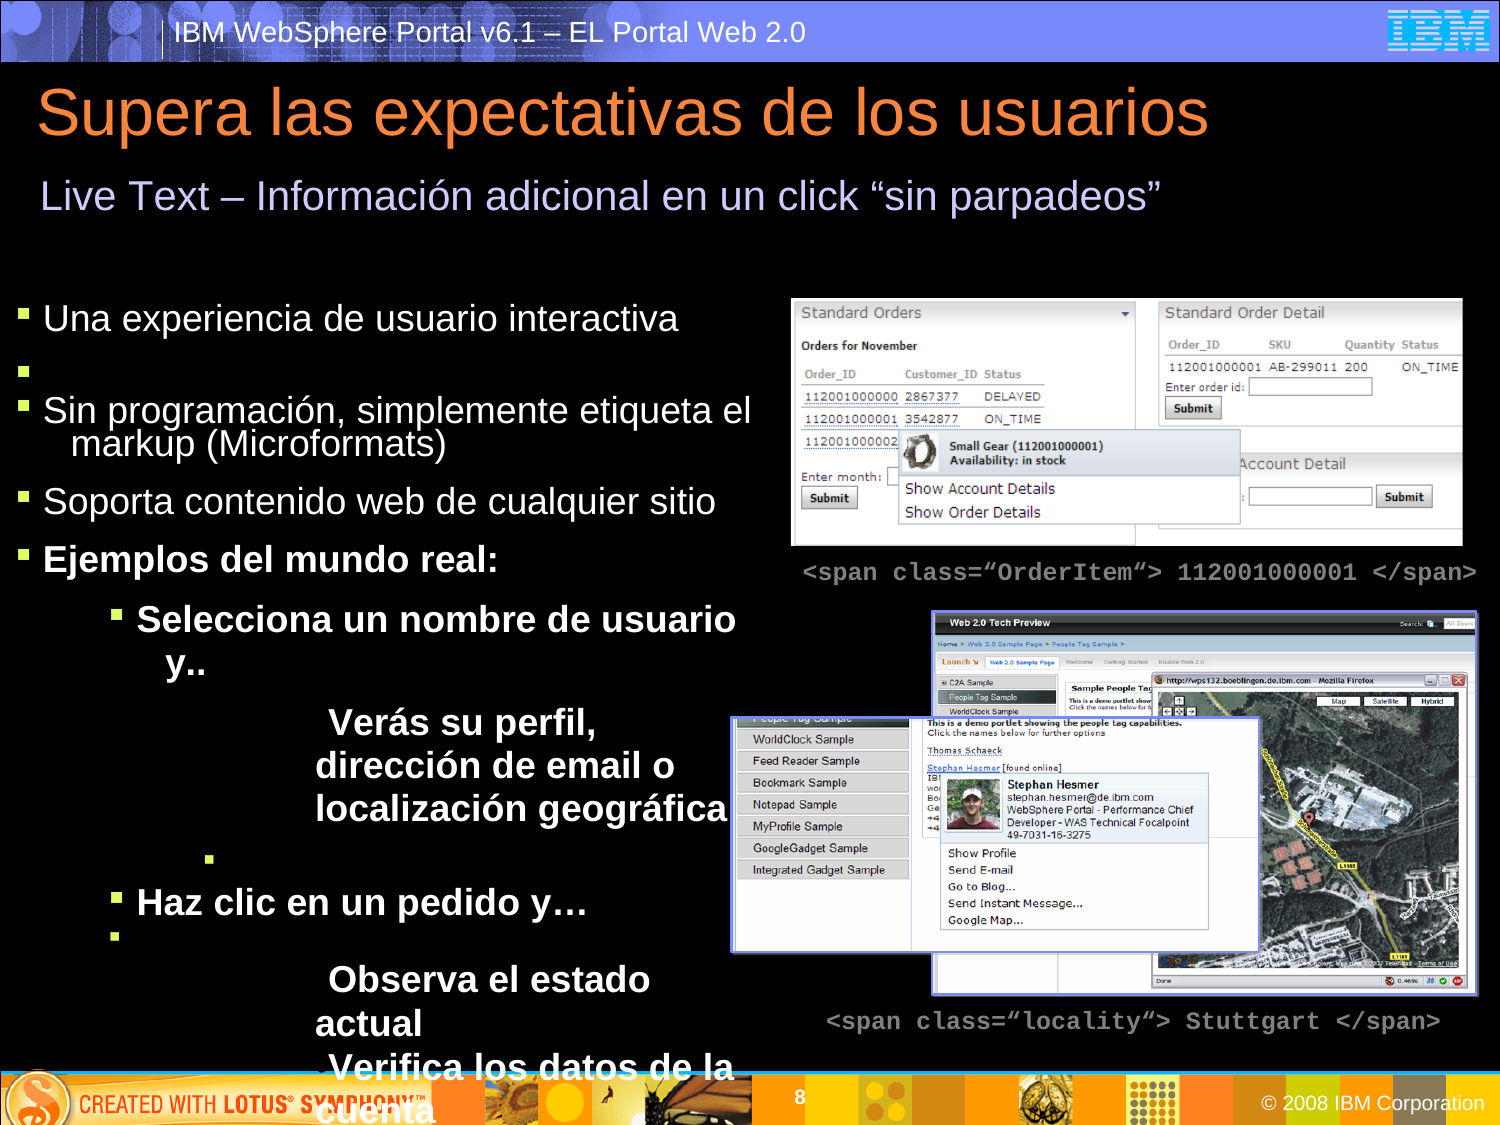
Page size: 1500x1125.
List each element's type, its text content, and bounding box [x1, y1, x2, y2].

text_box <span class=“OrderItem“> 112001000001 </span> [802, 530, 1478, 618]
chart [790, 298, 1463, 547]
text_box <span class=“locality“> Stuttgart </span> [826, 979, 1442, 1067]
picture [1, 1, 1499, 62]
picture [1, 1075, 1500, 1125]
picture [936, 618, 1475, 993]
picture [736, 722, 1258, 951]
text_box Live Text – Información adicional en un click “sin parpadeos” [24, 171, 1500, 232]
text_box Una experiencia de usuario interactiva Sin programación, simplemente etiqueta el markup (Microformats) Soporta contenido web de cualquier sitio Ejemplos del mundo real: Selecciona un nombre de usuario y.. Verás su perfil, dirección de email o localización geográfica Haz clic en un pedido y… Observa el estado actual Verifica los datos de la cuenta [0, 290, 784, 1121]
title Supera las expectativas de los usuarios [21, 70, 1452, 157]
